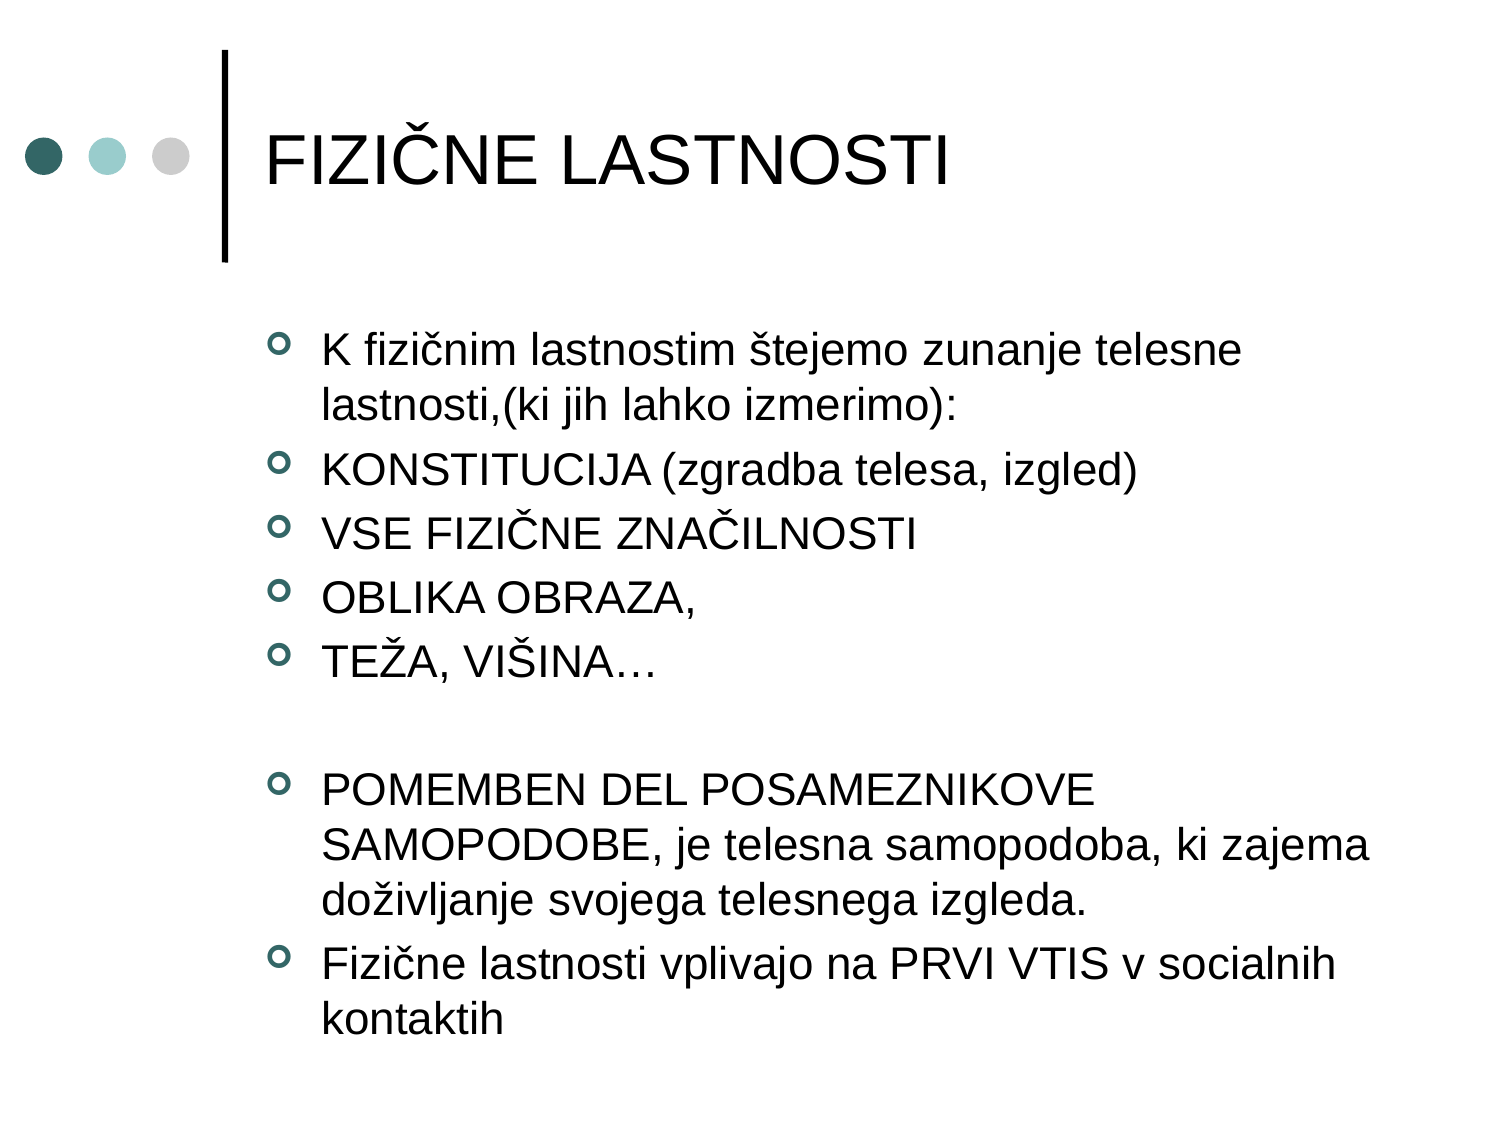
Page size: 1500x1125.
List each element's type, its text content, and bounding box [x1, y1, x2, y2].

list K fizičnim lastnostim štejemo zunanje telesne lastnosti,(ki jih lahko izmerimo): KONSTITUCIJA (zgradba telesa, izgled) VSE FIZIČNE ZNAČILNOSTI OBLIKA OBRAZA, TEŽA, VIŠINA… POMEMBEN DEL POSAMEZNIKOVE SAMOPODOBE, je telesna samopodoba, ki zajema doživljanje svojega telesnega izgleda. Fizične lastnosti vplivajo na PRVI VTIS v socialnih kontaktih [249, 312, 1400, 988]
title FIZIČNE LASTNOSTI [249, 31, 1400, 282]
